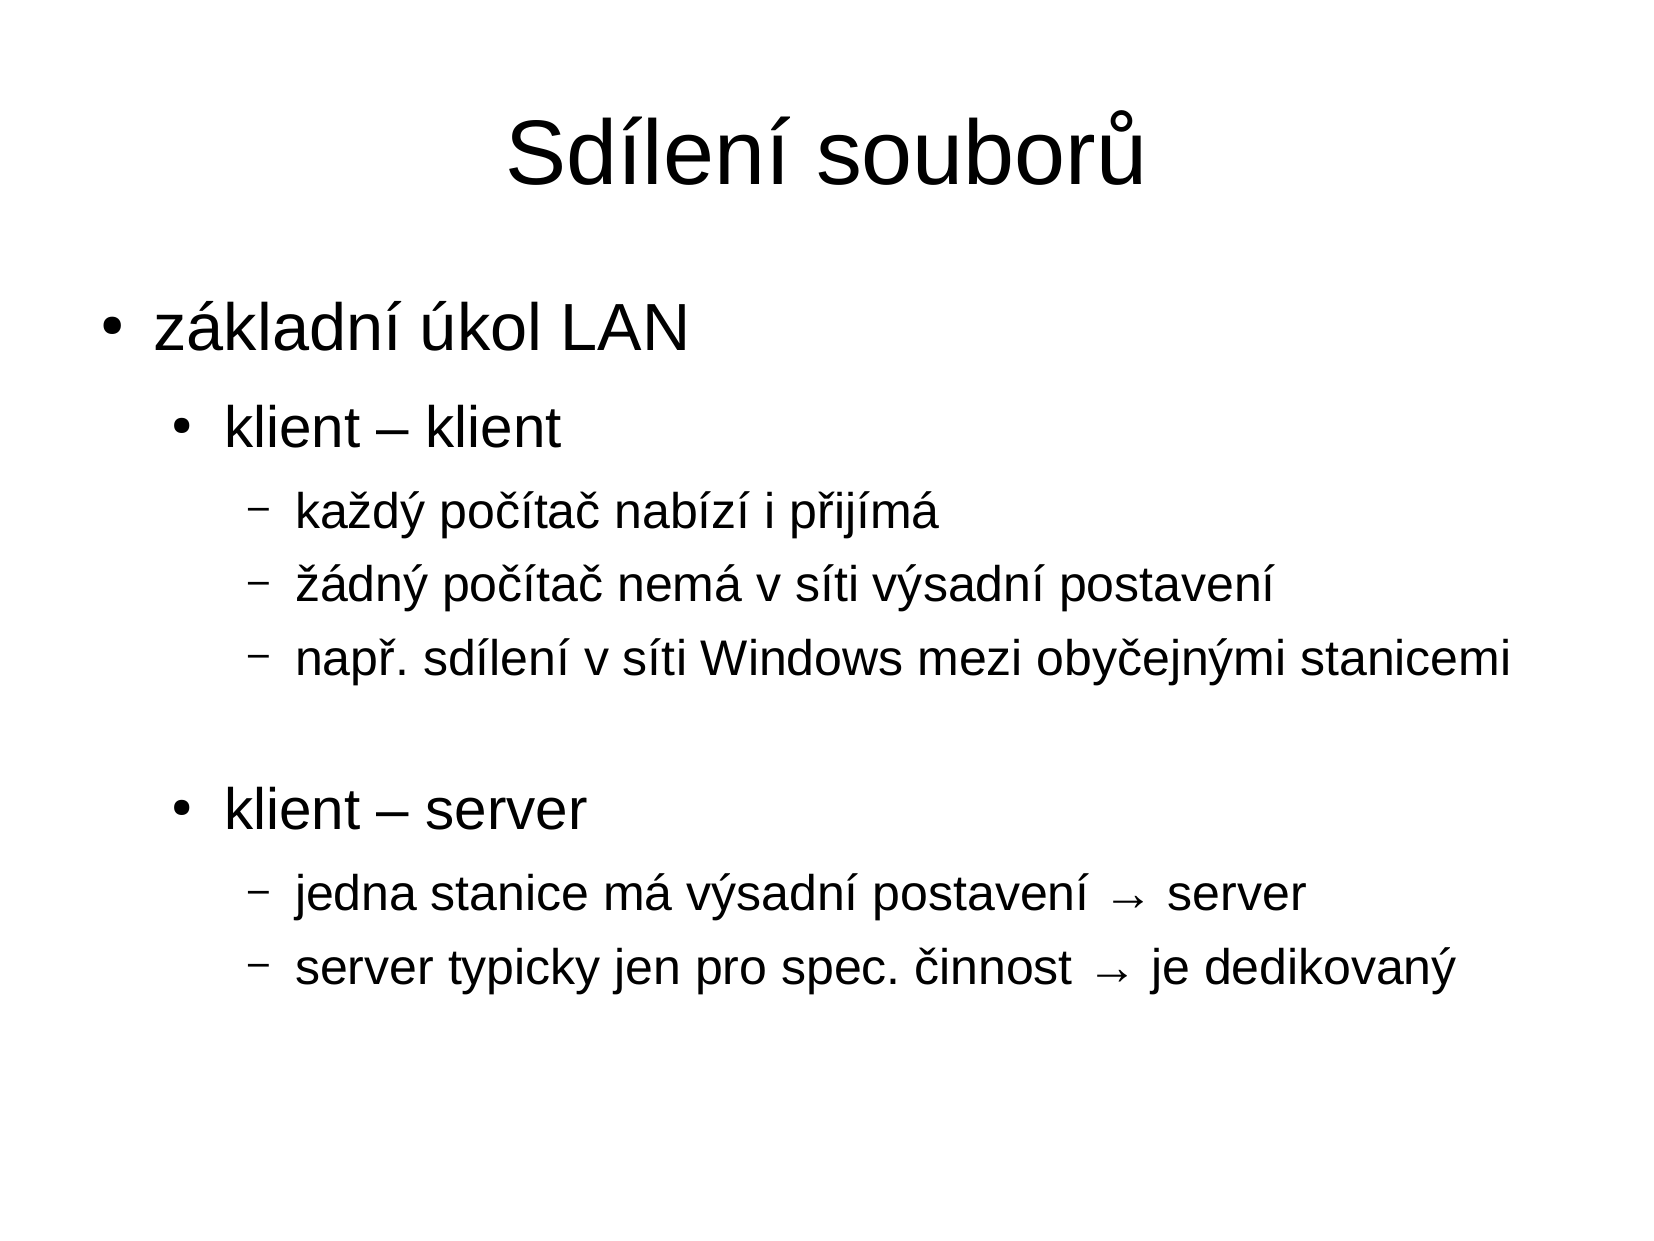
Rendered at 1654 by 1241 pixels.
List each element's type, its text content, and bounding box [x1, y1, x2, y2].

list základní úkol LAN klient – klient každý počítač nabízí i přijímá žádný počítač nemá v síti výsadní postavení např. sdílení v síti Windows mezi obyčejnými stanicemi klient – server jedna stanice má výsadní postavení → server server typicky jen pro spec. činnost → je dedikovaný [82, 290, 1571, 1109]
title Sdílení souborů [82, 49, 1571, 257]
